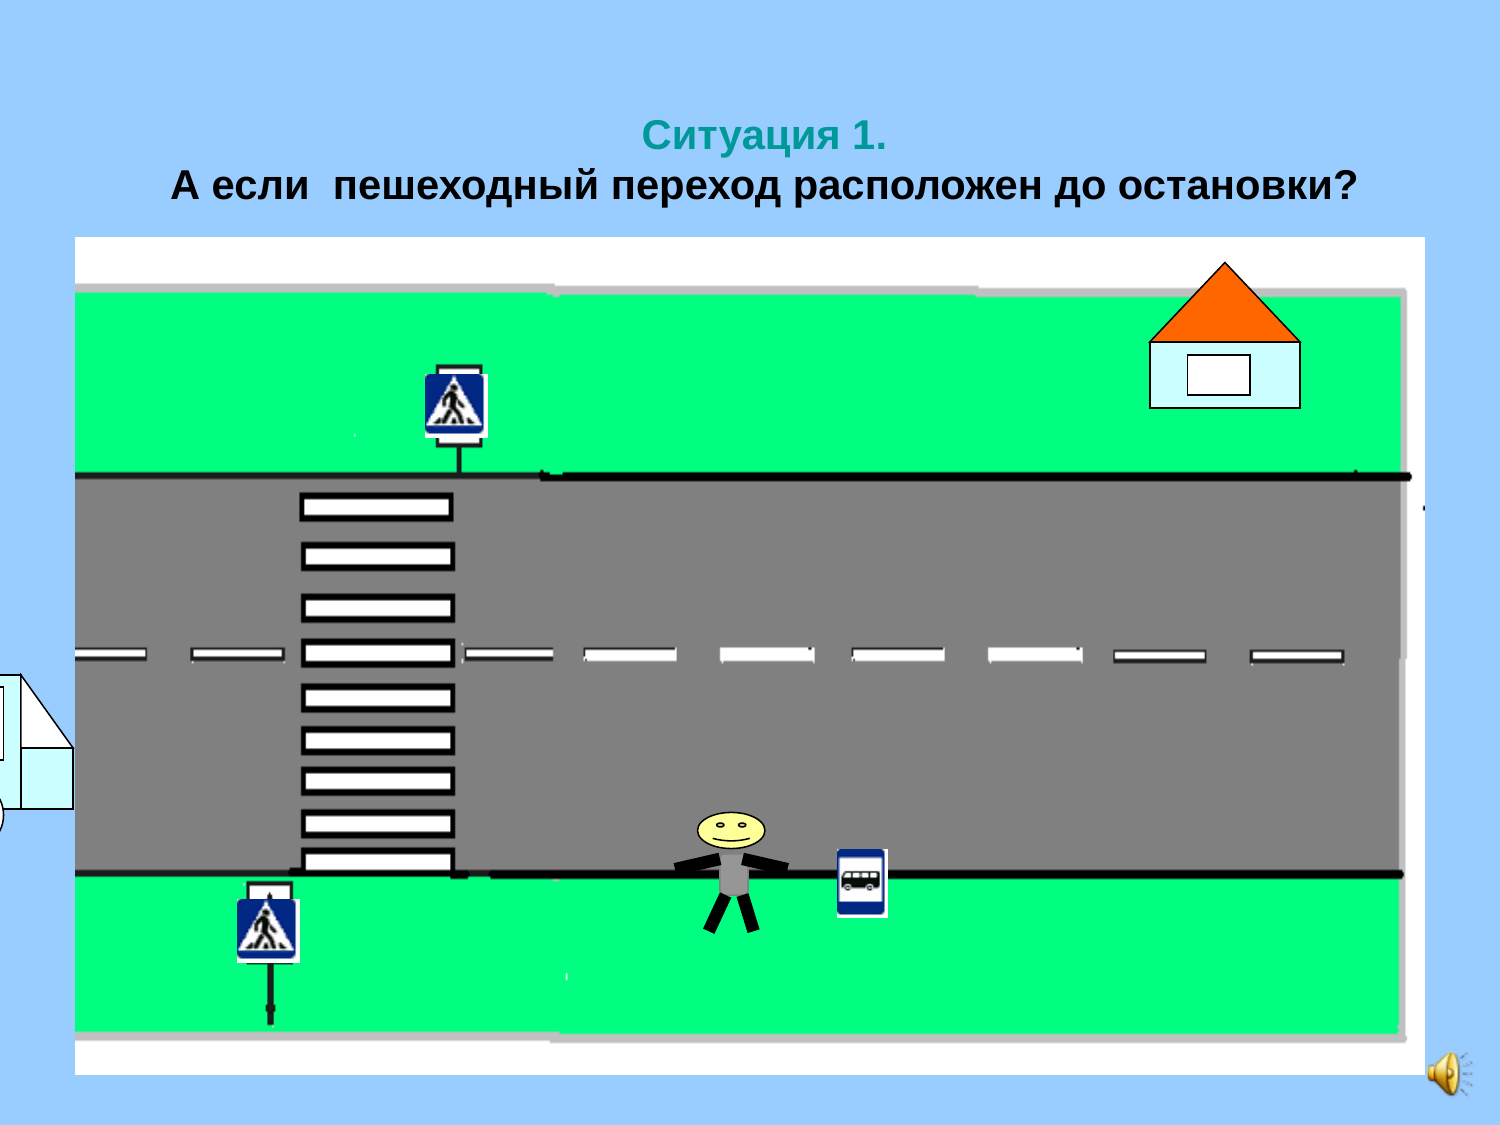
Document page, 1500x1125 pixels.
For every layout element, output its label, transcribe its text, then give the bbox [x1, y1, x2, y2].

text_box [0, 675, 74, 831]
text_box [719, 853, 749, 896]
picture [75, 237, 1425, 1075]
text_box Ситуация 1. А если пешеходный переход расположен до остановки? [124, 100, 1404, 216]
picture [1426, 1051, 1477, 1102]
text_box [1149, 262, 1300, 409]
text_box [697, 812, 766, 849]
